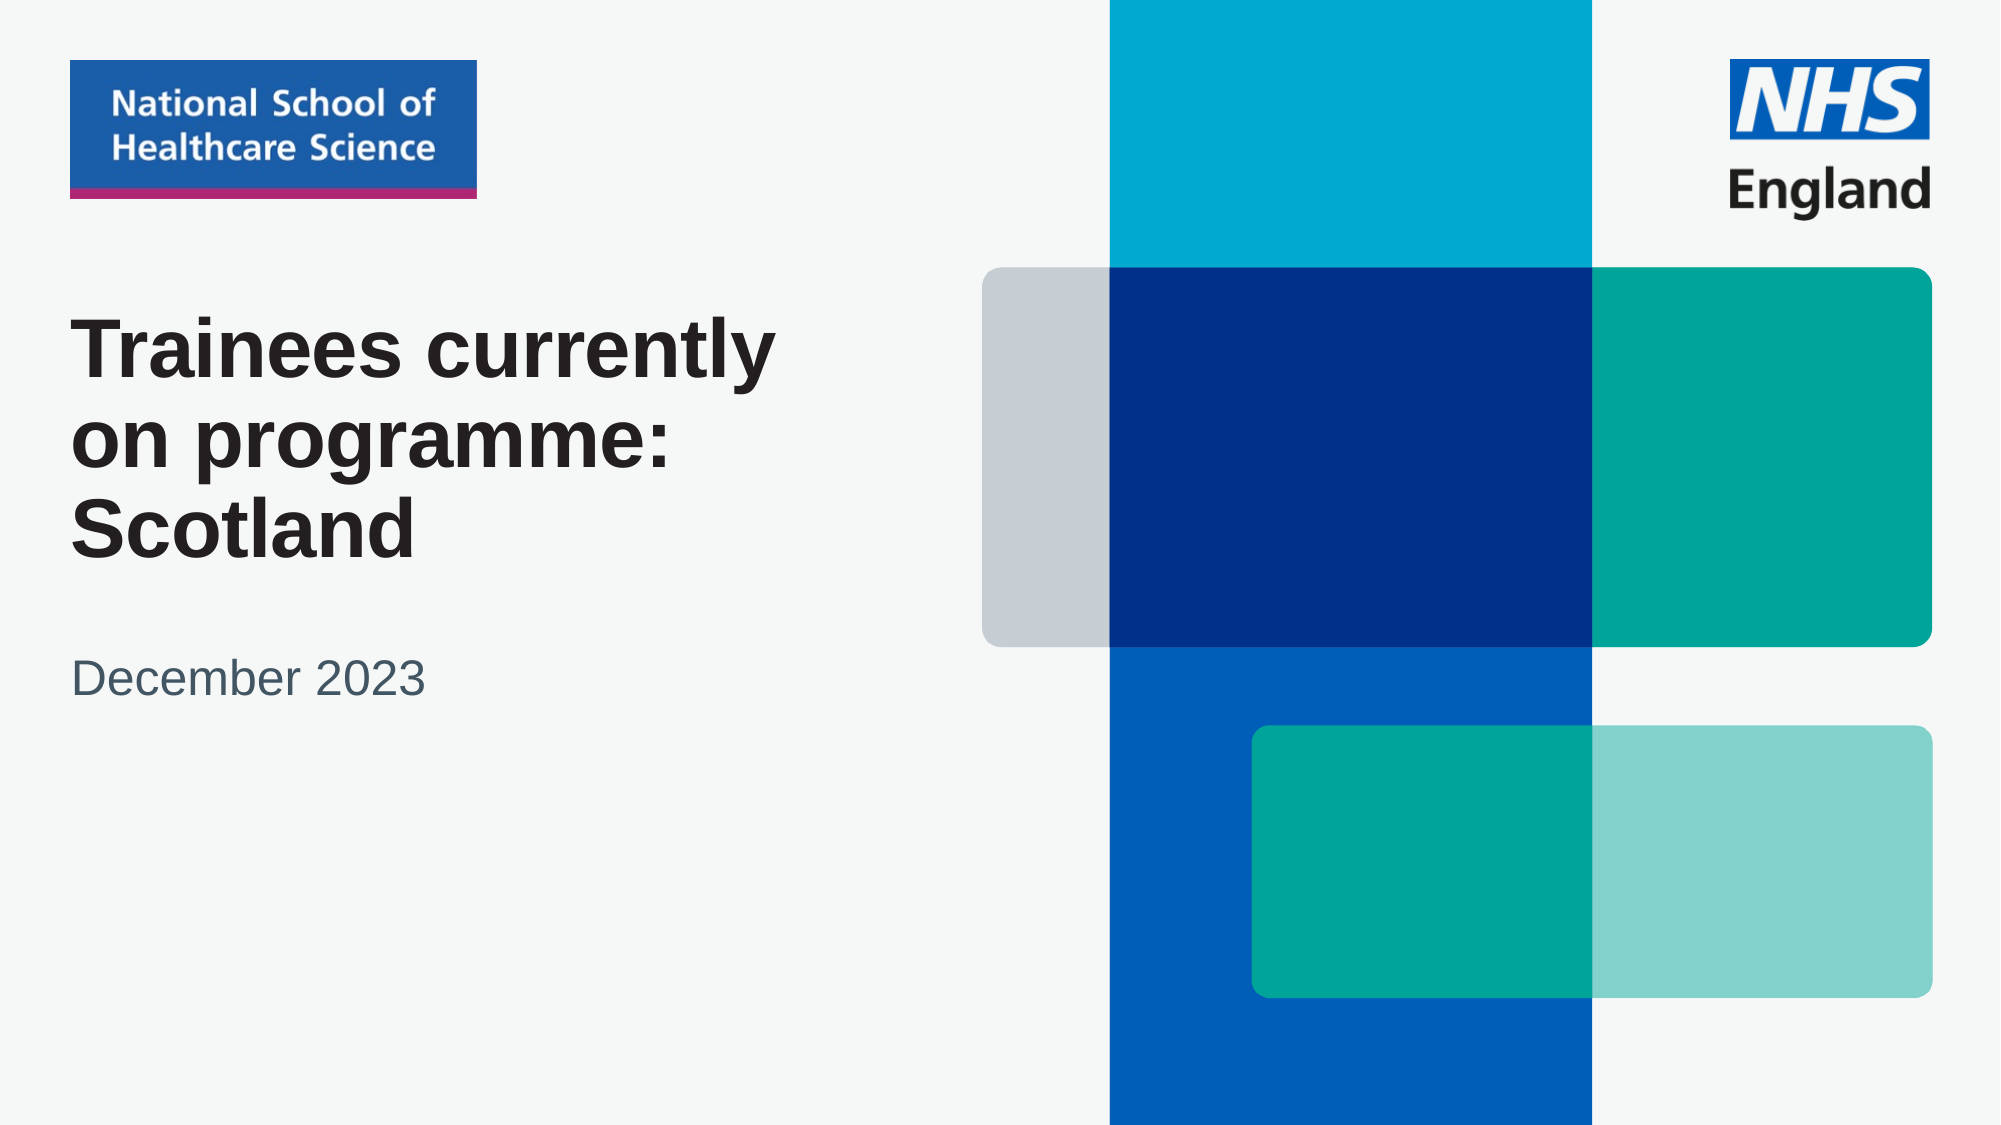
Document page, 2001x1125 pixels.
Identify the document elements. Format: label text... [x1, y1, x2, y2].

picture [70, 60, 477, 199]
subtitle December 2023 [70, 652, 1379, 733]
title Trainees currently on programme: Scotland [70, 202, 833, 614]
